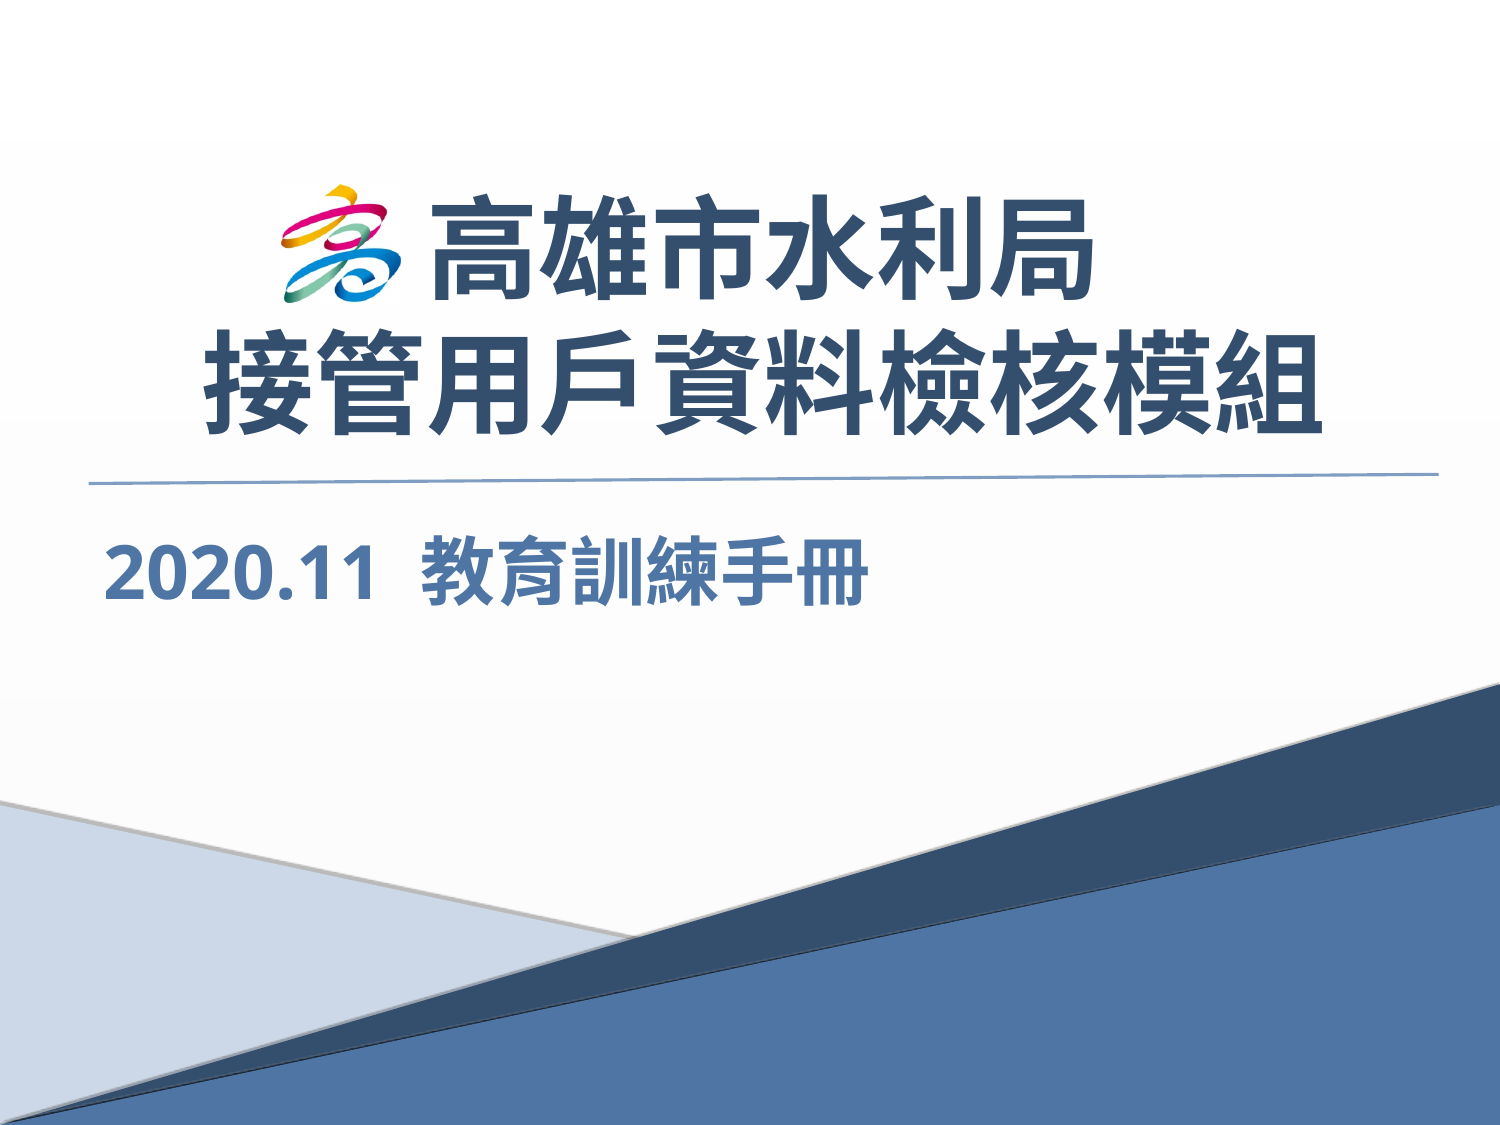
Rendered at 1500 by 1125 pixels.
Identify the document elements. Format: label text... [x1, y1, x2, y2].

text_box 2020.11 教育訓練手冊 [88, 517, 1221, 624]
text_box 高雄市水利局 接管用戶資料檢核模組 [88, 170, 1439, 459]
picture [281, 184, 401, 304]
